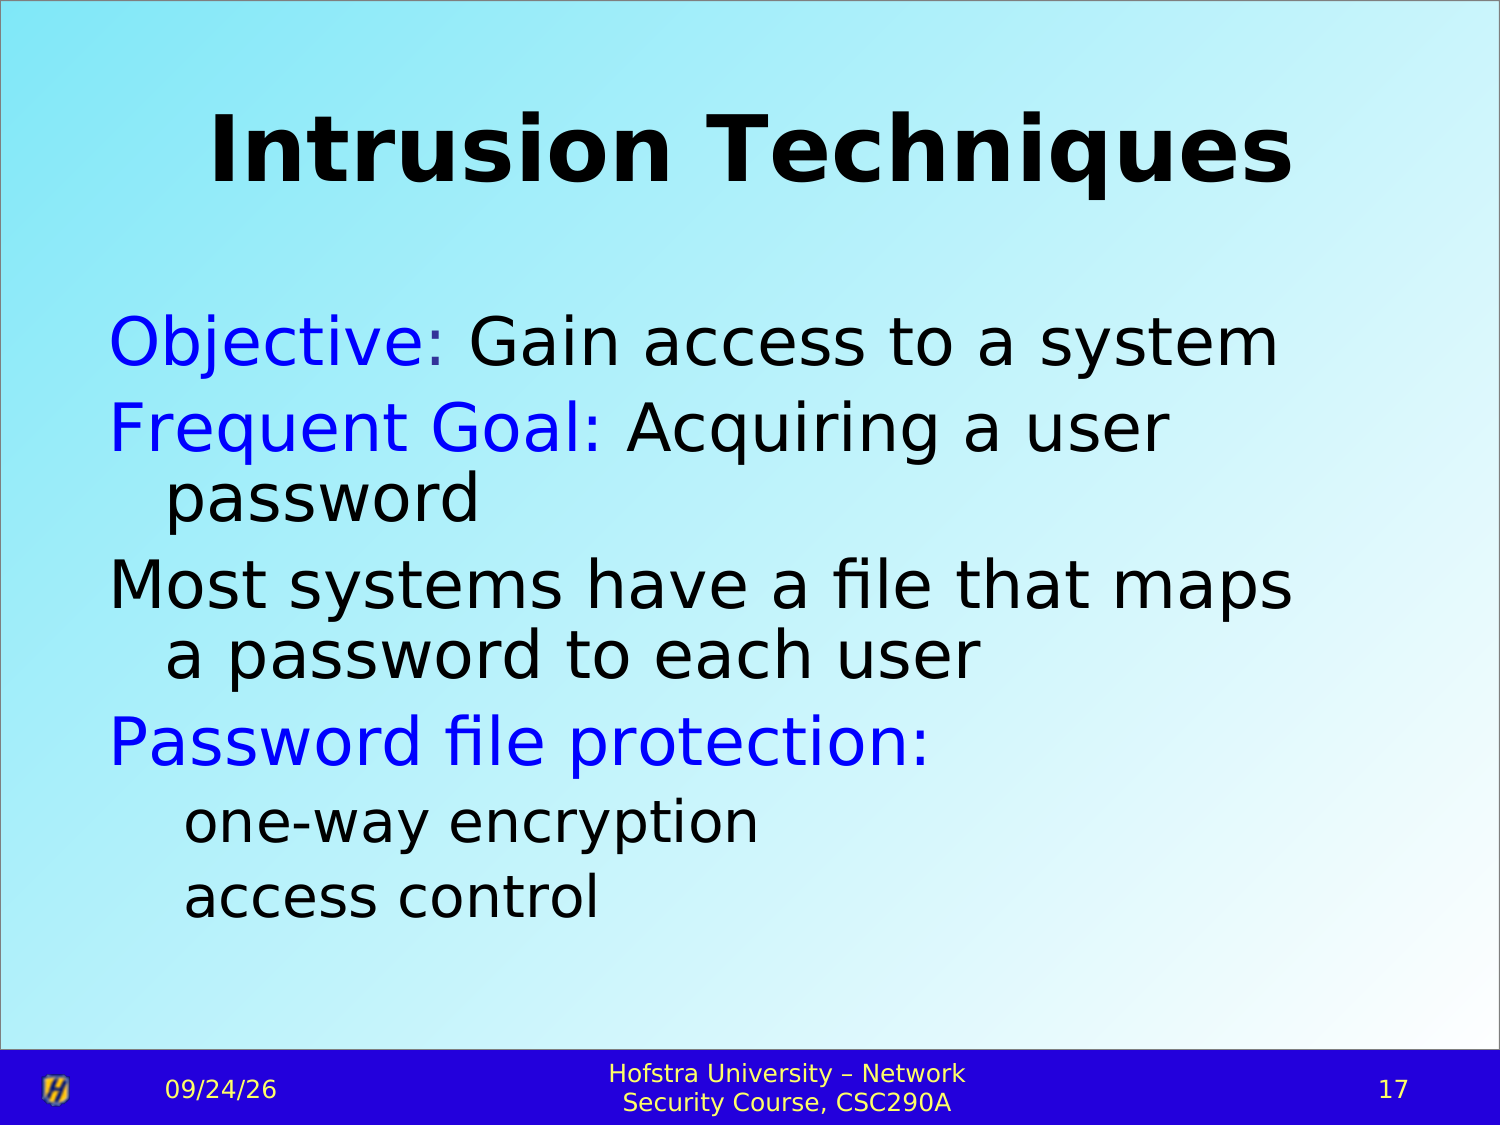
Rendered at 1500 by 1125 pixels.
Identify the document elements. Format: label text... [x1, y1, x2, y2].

list Objective: Gain access to a system Frequent Goal: Acquiring a user password Most systems have a file that maps a password to each user Password file protection: one-way encryption access control [93, 301, 1369, 1032]
picture [37, 1072, 76, 1110]
title Intrusion Techniques [112, 84, 1391, 212]
